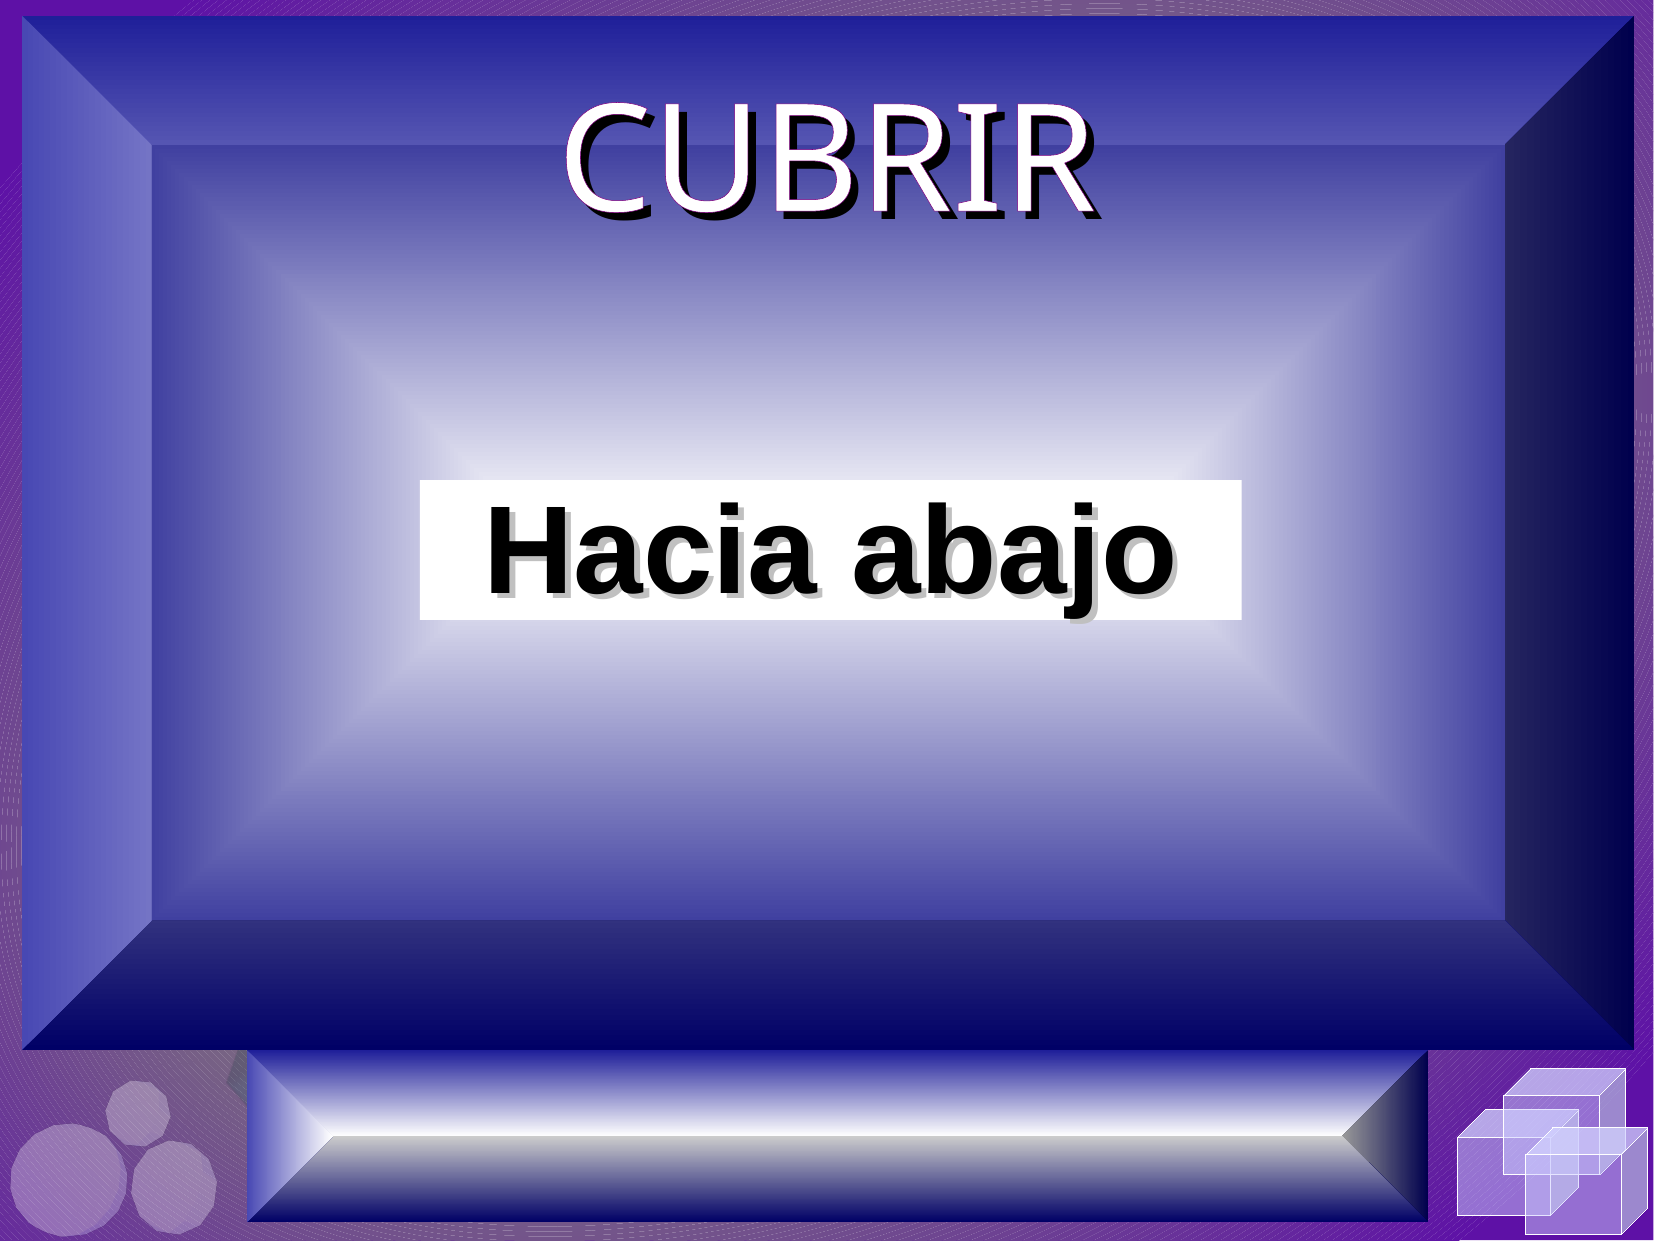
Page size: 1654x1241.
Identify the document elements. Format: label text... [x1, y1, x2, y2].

title Hacia abajo [419, 480, 1242, 620]
title CUBRIR [82, 47, 1571, 259]
text_box [22, 15, 1635, 1223]
